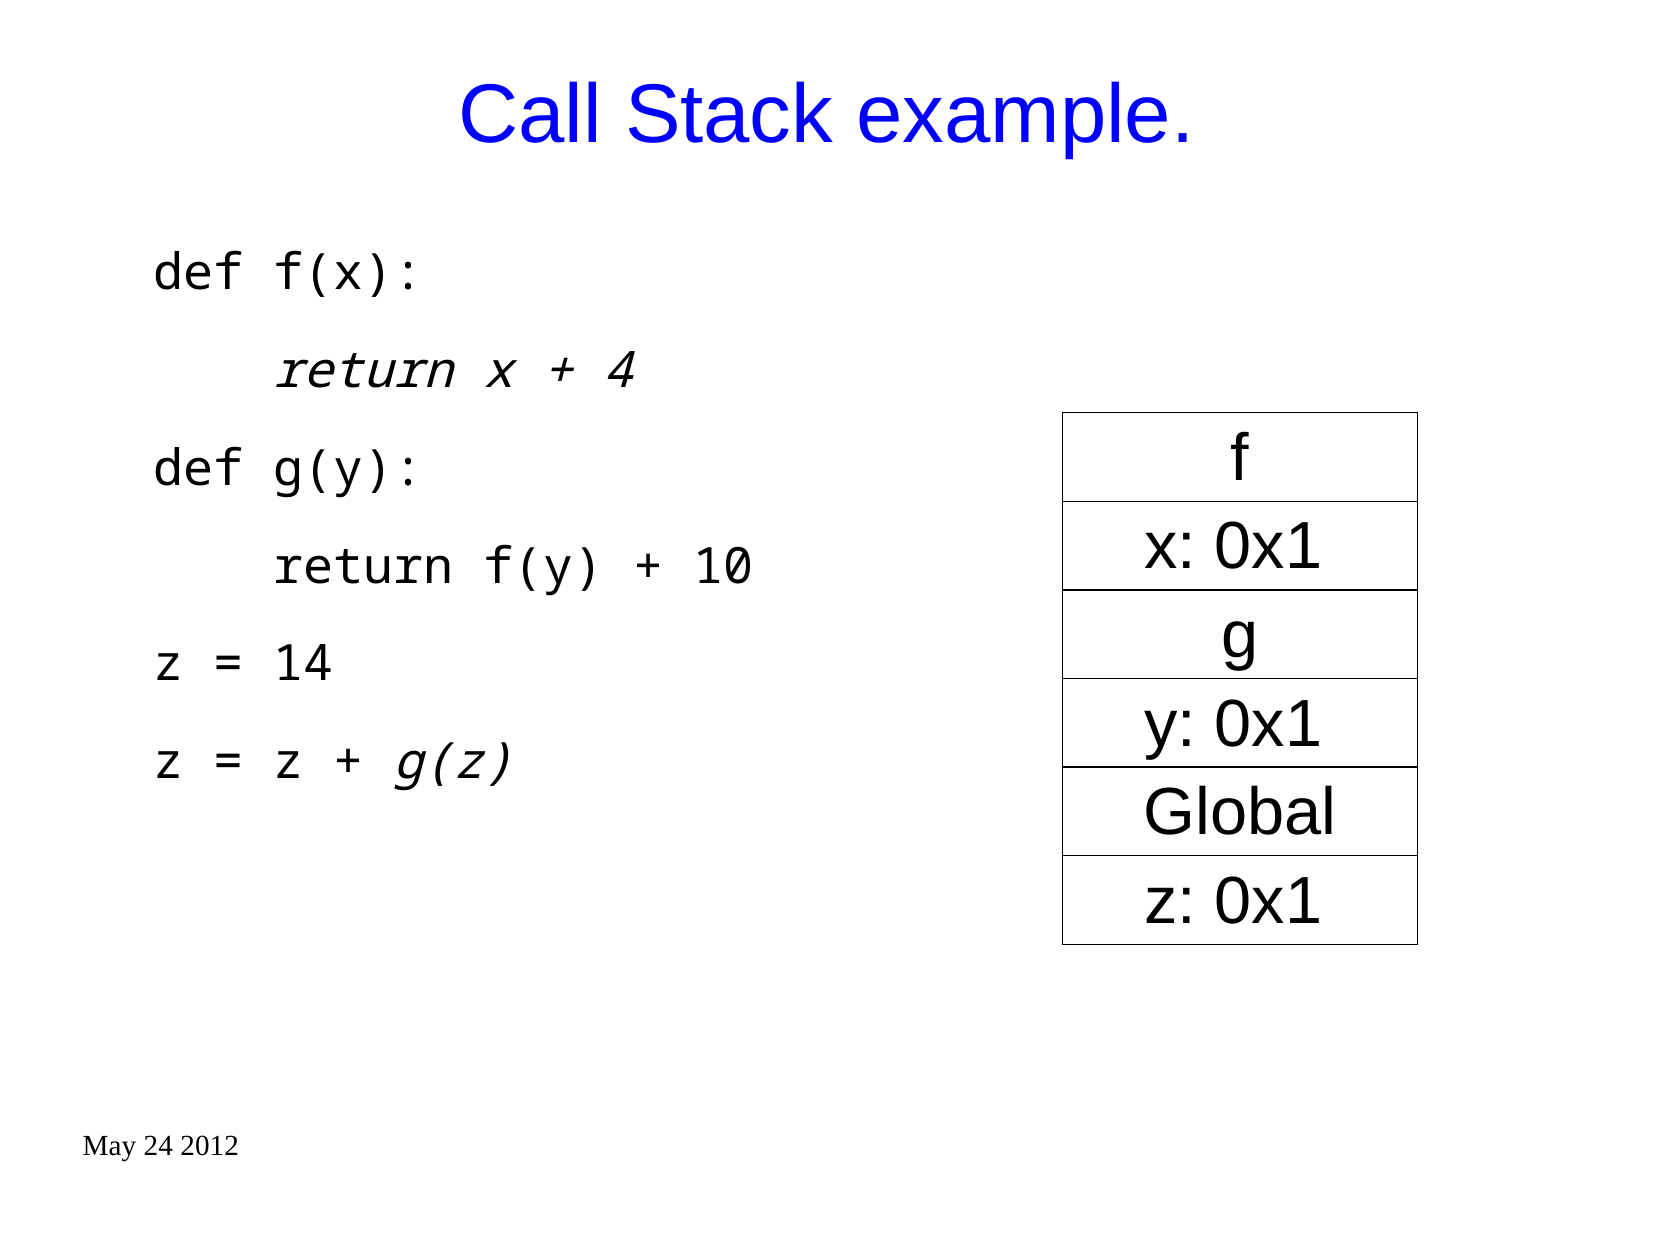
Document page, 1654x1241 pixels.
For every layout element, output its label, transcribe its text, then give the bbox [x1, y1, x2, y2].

text_box x: 0x1 [1129, 502, 1356, 590]
text_box f [1062, 412, 1418, 501]
list def f(x): return x + 4 def g(y): return f(y) + 10 z = 14 z = z + g(z) [82, 236, 809, 1109]
text_box z: 0x1 [1129, 856, 1356, 944]
text_box g [1062, 591, 1418, 678]
text_box Global [1062, 768, 1418, 855]
title Call Stack example. [82, 49, 1571, 178]
text_box y: 0x1 [1129, 679, 1356, 767]
